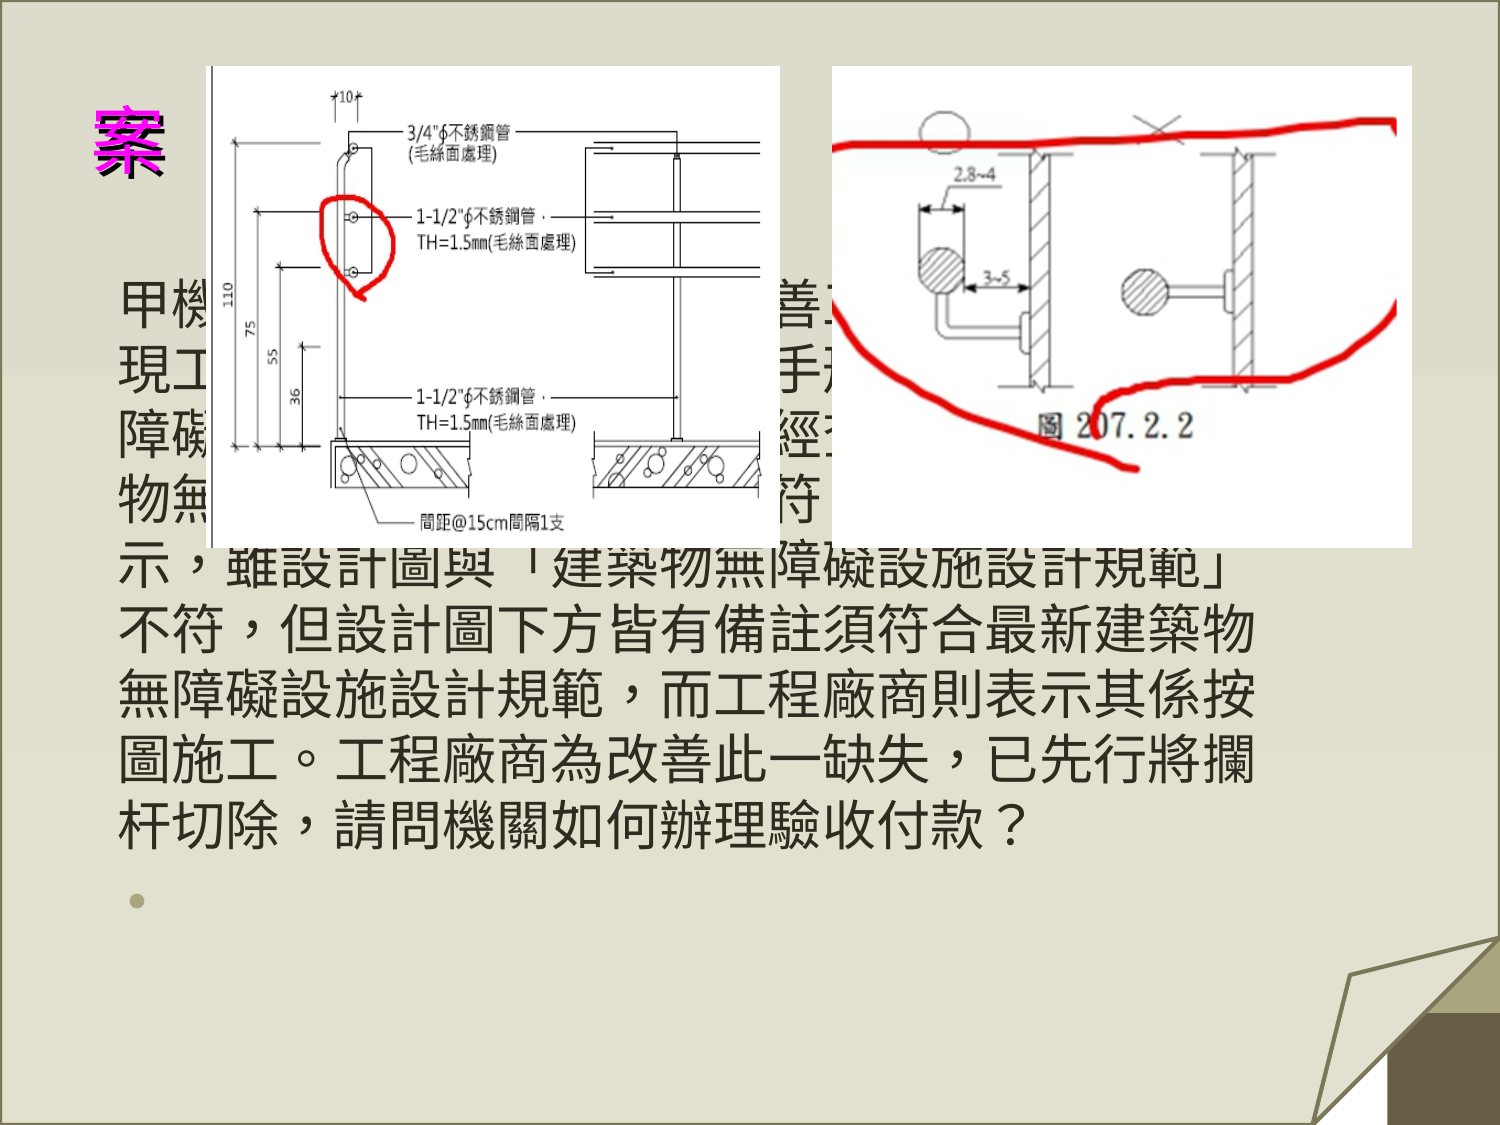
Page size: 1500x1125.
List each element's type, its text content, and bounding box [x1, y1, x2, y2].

title 案 例 分 享 [53, 137, 184, 427]
picture [832, 66, 1412, 548]
text_box [0, 0, 1500, 1125]
picture [206, 66, 780, 548]
list 甲機關辦理某無障礙設施改善工程，於驗收時發現工程廠商所施作之欄杆扶手形式與「建築物無障礙設施設計規範」不符，經查設計圖與「建築物無障礙設施設計規範」不符，設計監造廠商表示，雖設計圖與「建築物無障礙設施設計規範」不符，但設計圖下方皆有備註須符合最新建築物無障礙設施設計規範，而工程廠商則表示其係按圖施工。工程廠商為改善此一缺失，已先行將攔杆切除，請問機關如何辦理驗收付款？ [41, 547, 1412, 984]
